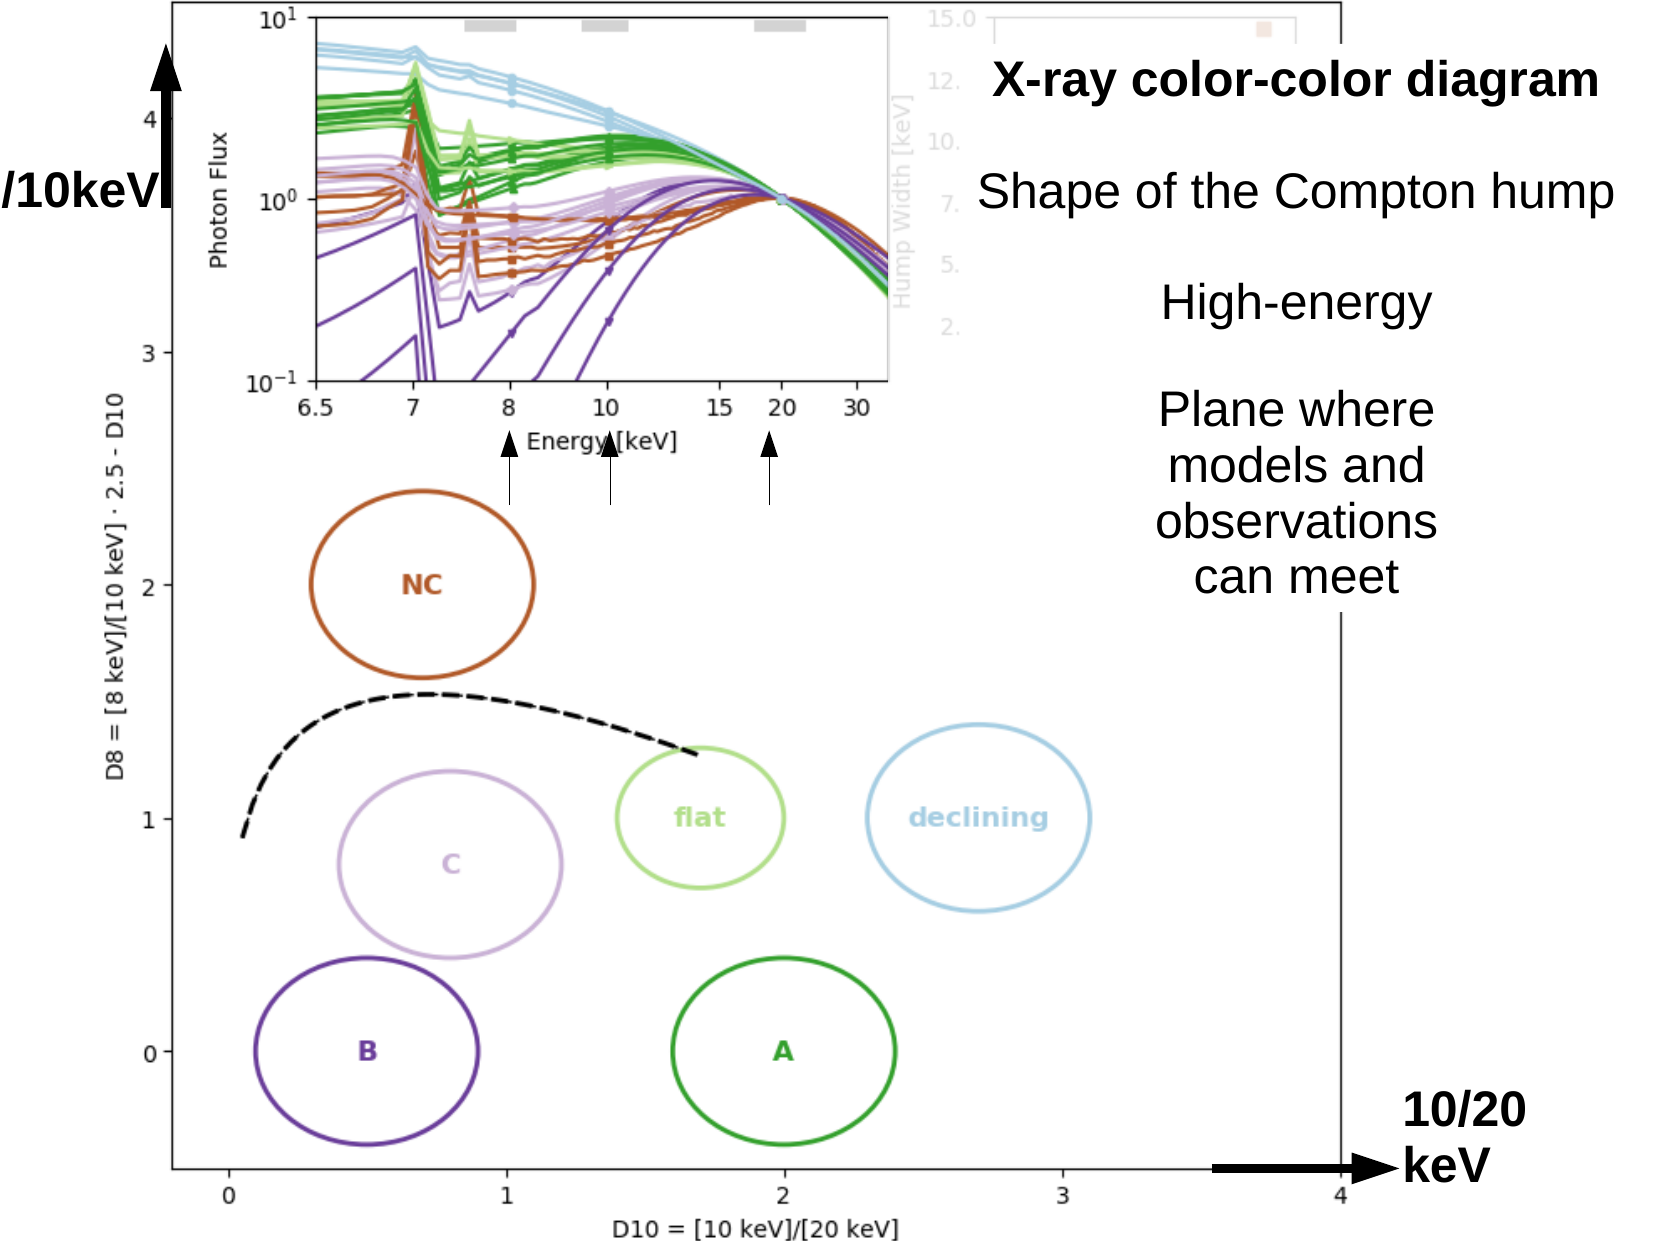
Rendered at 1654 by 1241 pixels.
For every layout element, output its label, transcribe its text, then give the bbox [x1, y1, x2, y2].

text_box 8/10keV [0, 154, 226, 226]
text_box X-ray color-color diagram Shape of the Compton hump High-energy Plane where models and observations can meet [959, 43, 1634, 612]
picture [88, 0, 1364, 1241]
text_box [888, 5, 1301, 494]
text_box 10/20 keV [1387, 1073, 1654, 1201]
